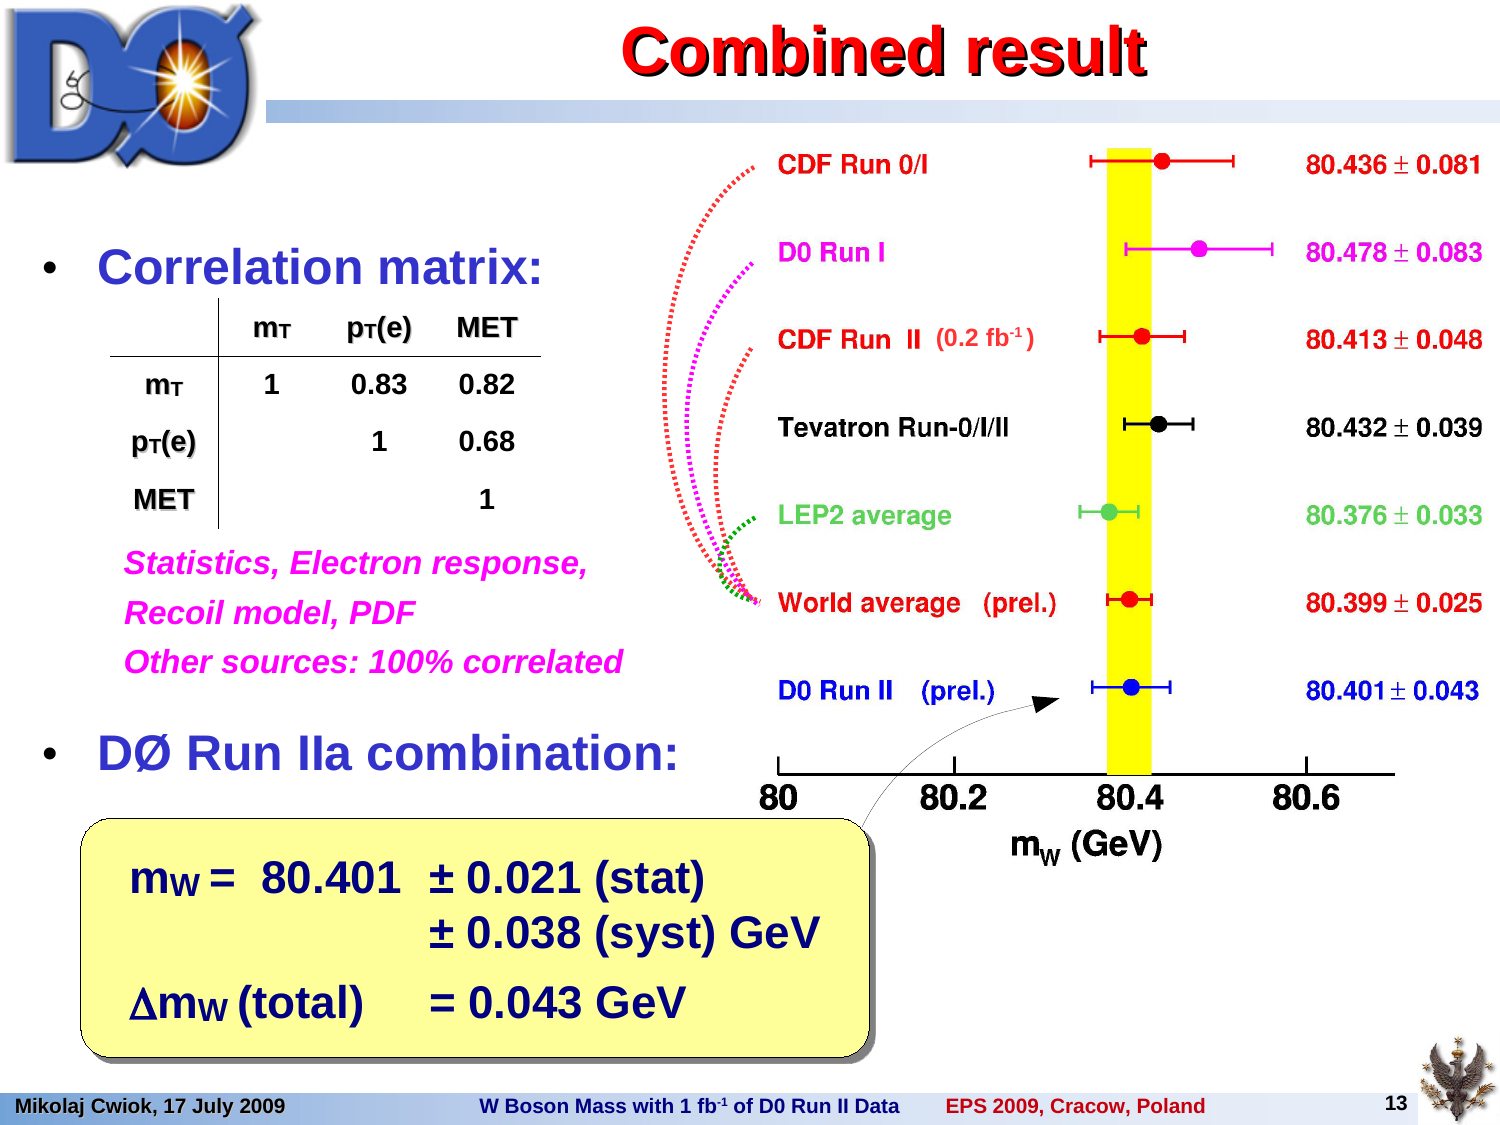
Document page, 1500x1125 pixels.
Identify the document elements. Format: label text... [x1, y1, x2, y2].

title Combined result [266, 0, 1500, 100]
text_box mW = 80.401 ± 0.021 (stat) ± 0.038 (syst) GeV DmW (total) = 0.043 GeV [80, 818, 870, 1058]
text_box (0.2 fb-1 ) [921, 314, 1050, 359]
subtitle Correlation matrix: Statistics, Electron response, Recoil model, PDF Other sources: 100% correlated DØ Run IIa combination: [37, 185, 735, 835]
picture [0, 0, 1500, 172]
picture [750, 138, 1500, 869]
picture [0, 1034, 1500, 1125]
